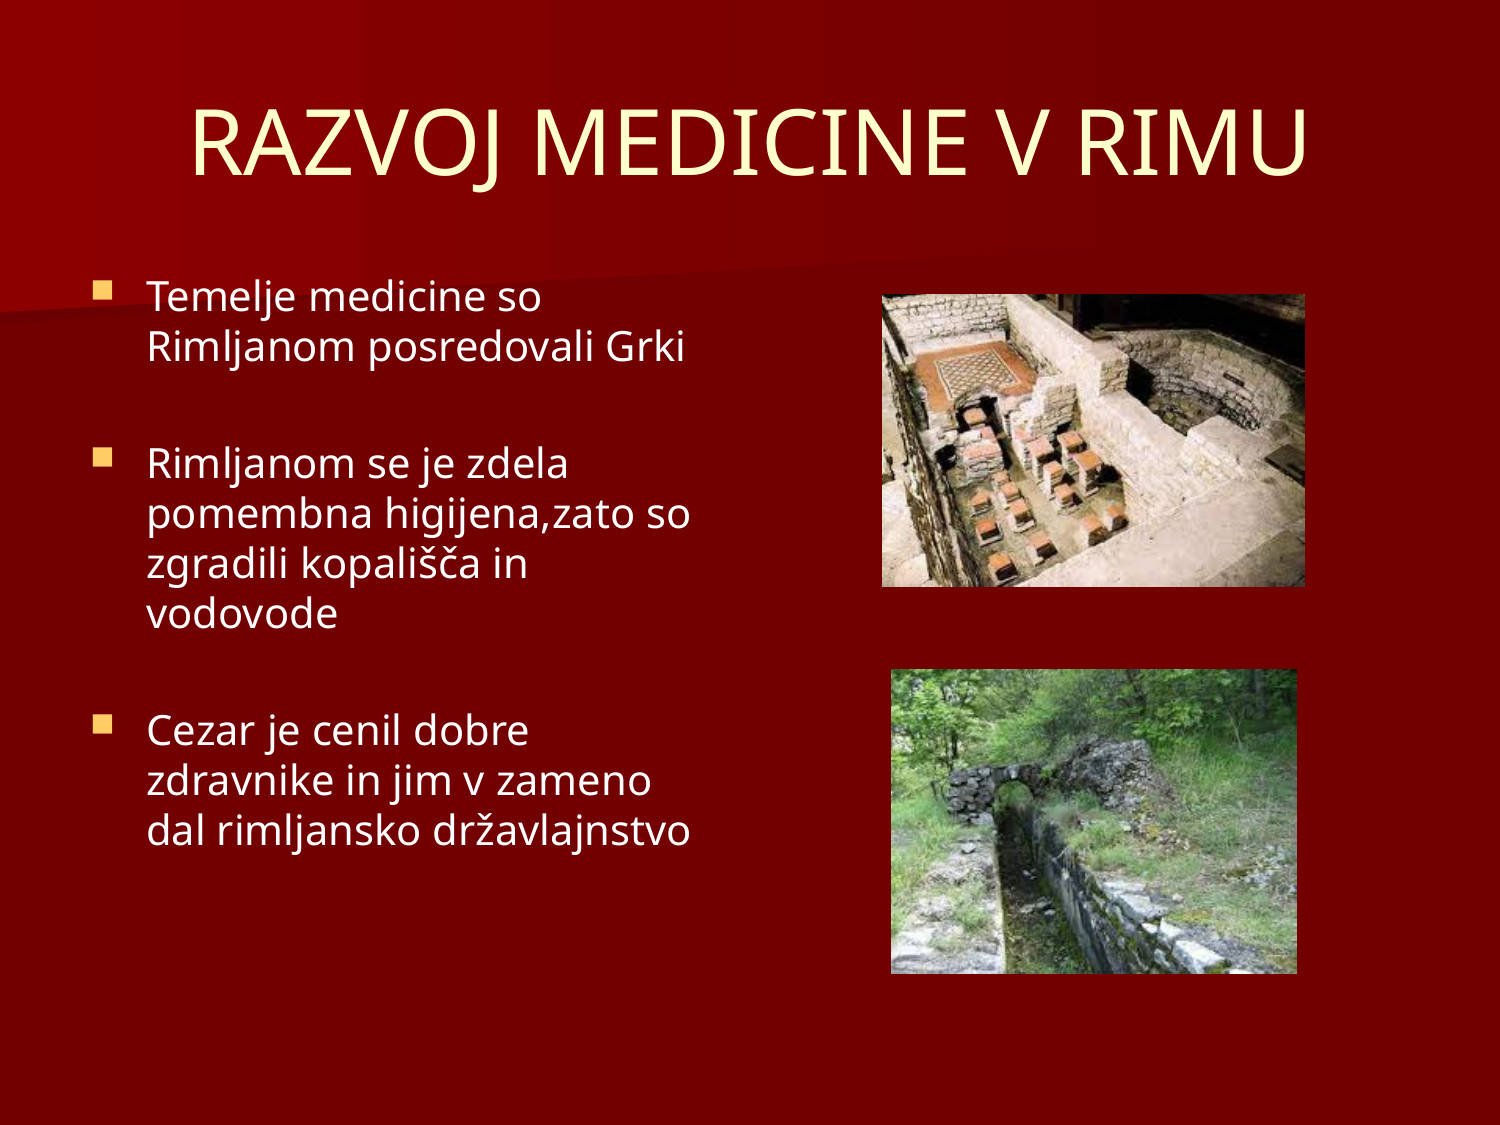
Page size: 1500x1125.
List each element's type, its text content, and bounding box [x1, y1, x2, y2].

list Temelje medicine so Rimljanom posredovali Grki Rimljanom se je zdela pomembna higijena,zato so zgradili kopališča in vodovode Cezar je cenil dobre zdravnike in jim v zameno dal rimljansko državlajnstvo [75, 262, 738, 1000]
picture [891, 669, 1297, 974]
picture [882, 294, 1305, 587]
title RAZVOJ MEDICINE V RIMU [75, 45, 1425, 233]
